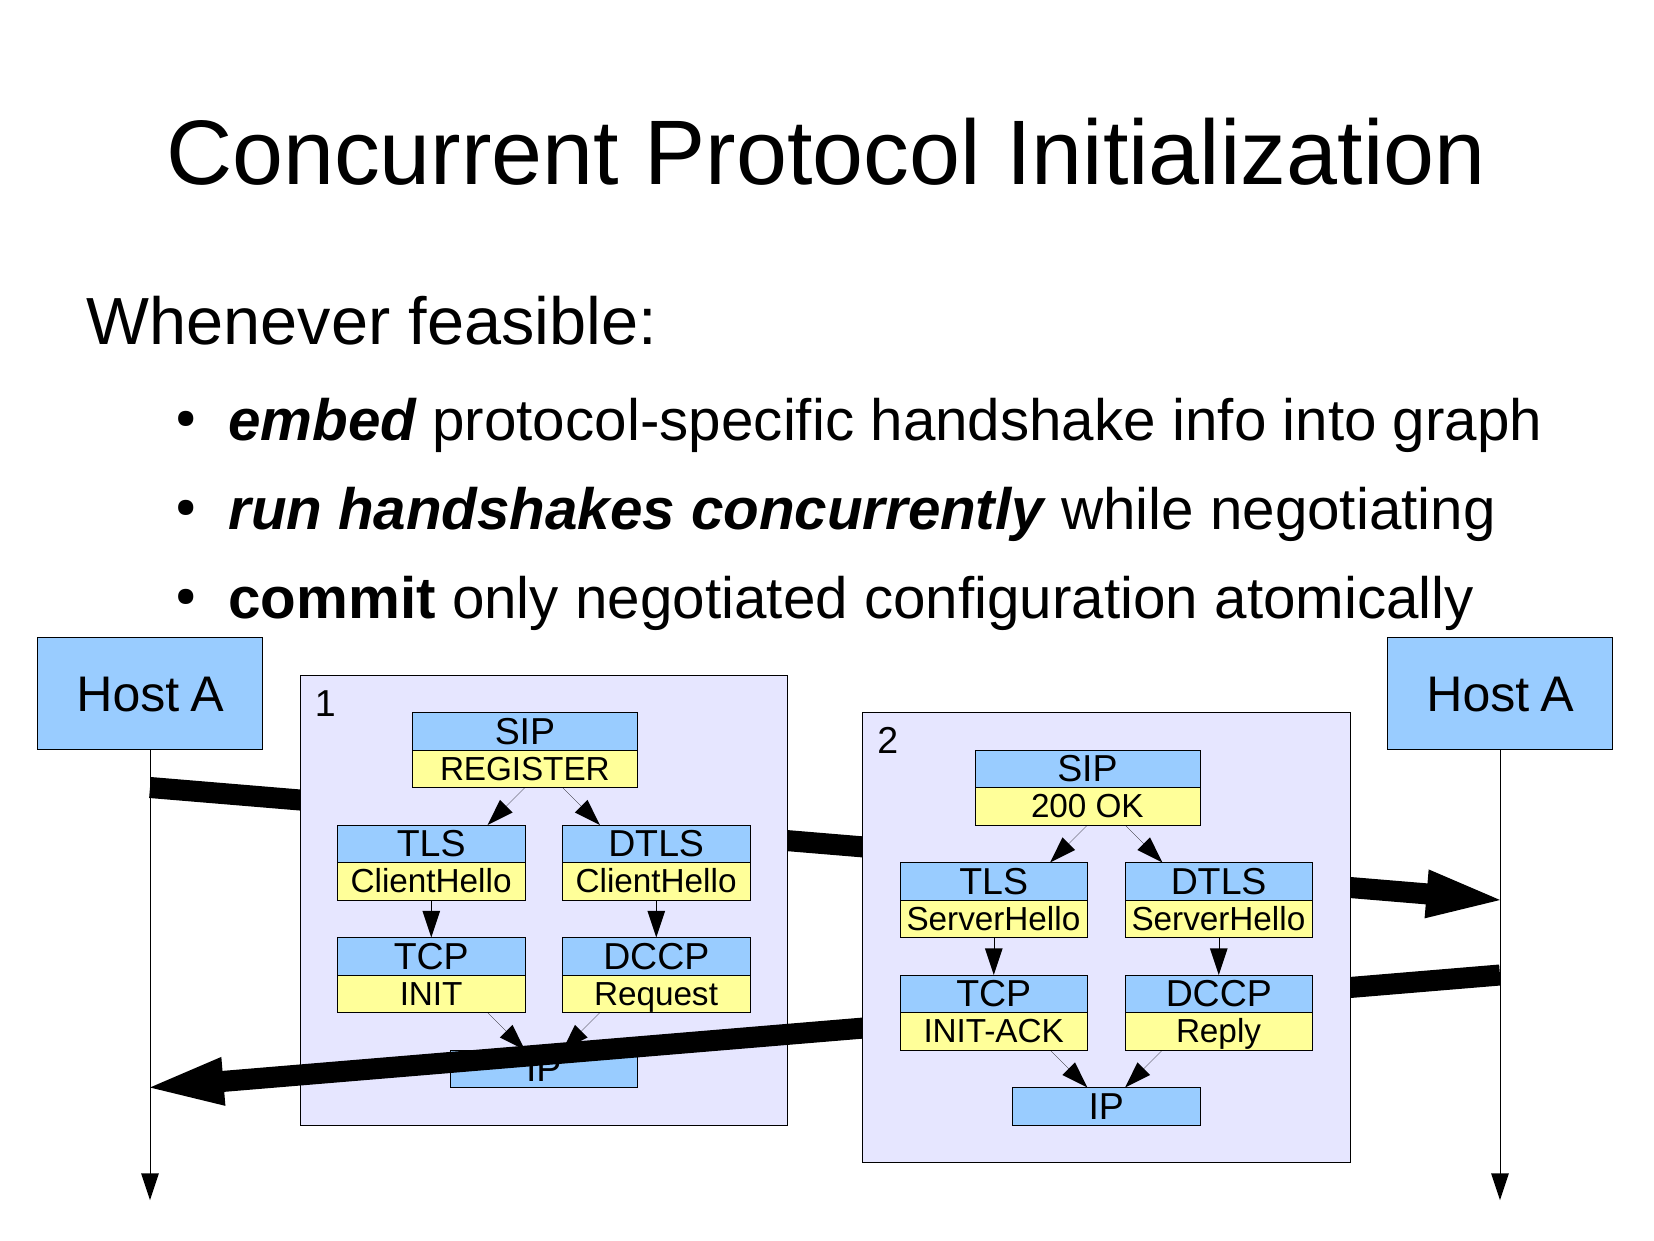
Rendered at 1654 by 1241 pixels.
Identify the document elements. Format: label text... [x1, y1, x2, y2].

text_box DCCP [1125, 975, 1313, 1012]
text_box Request [562, 975, 751, 1013]
text_box ClientHello [337, 862, 526, 901]
text_box TLS [900, 862, 1088, 900]
text_box ServerHello [900, 900, 1088, 938]
text_box 1 [300, 675, 376, 732]
text_box 2 [862, 712, 938, 770]
text_box TCP [337, 937, 526, 975]
text_box DTLS [562, 825, 751, 862]
title Concurrent Protocol Initialization [82, 49, 1571, 257]
text_box INIT [337, 975, 526, 1013]
text_box TLS [337, 825, 526, 862]
text_box ClientHello [562, 862, 751, 901]
text_box [432, 788, 656, 1045]
text_box TCP [900, 975, 1088, 1012]
text_box REGISTER [412, 750, 638, 788]
text_box SIP [975, 750, 1201, 787]
text_box Host A [1387, 637, 1613, 750]
text_box [862, 712, 1351, 1163]
text_box [300, 1045, 788, 1126]
text_box ServerHello [1125, 900, 1313, 938]
text_box IP [1012, 1087, 1201, 1126]
text_box DTLS [1125, 862, 1313, 900]
text_box DCCP [562, 937, 751, 975]
text_box 200 OK [975, 787, 1201, 826]
text_box Reply [1125, 1012, 1313, 1051]
text_box Host A [37, 637, 263, 750]
text_box SIP [412, 712, 638, 750]
text_box IP [450, 1058, 638, 1088]
list Whenever feasible: embed protocol-specific handshake info into graph run handshakes concurrently while negotiating commit only negotiated configuration atomically [86, 283, 1576, 631]
text_box INIT-ACK [900, 1012, 1088, 1051]
text_box [300, 675, 788, 1064]
